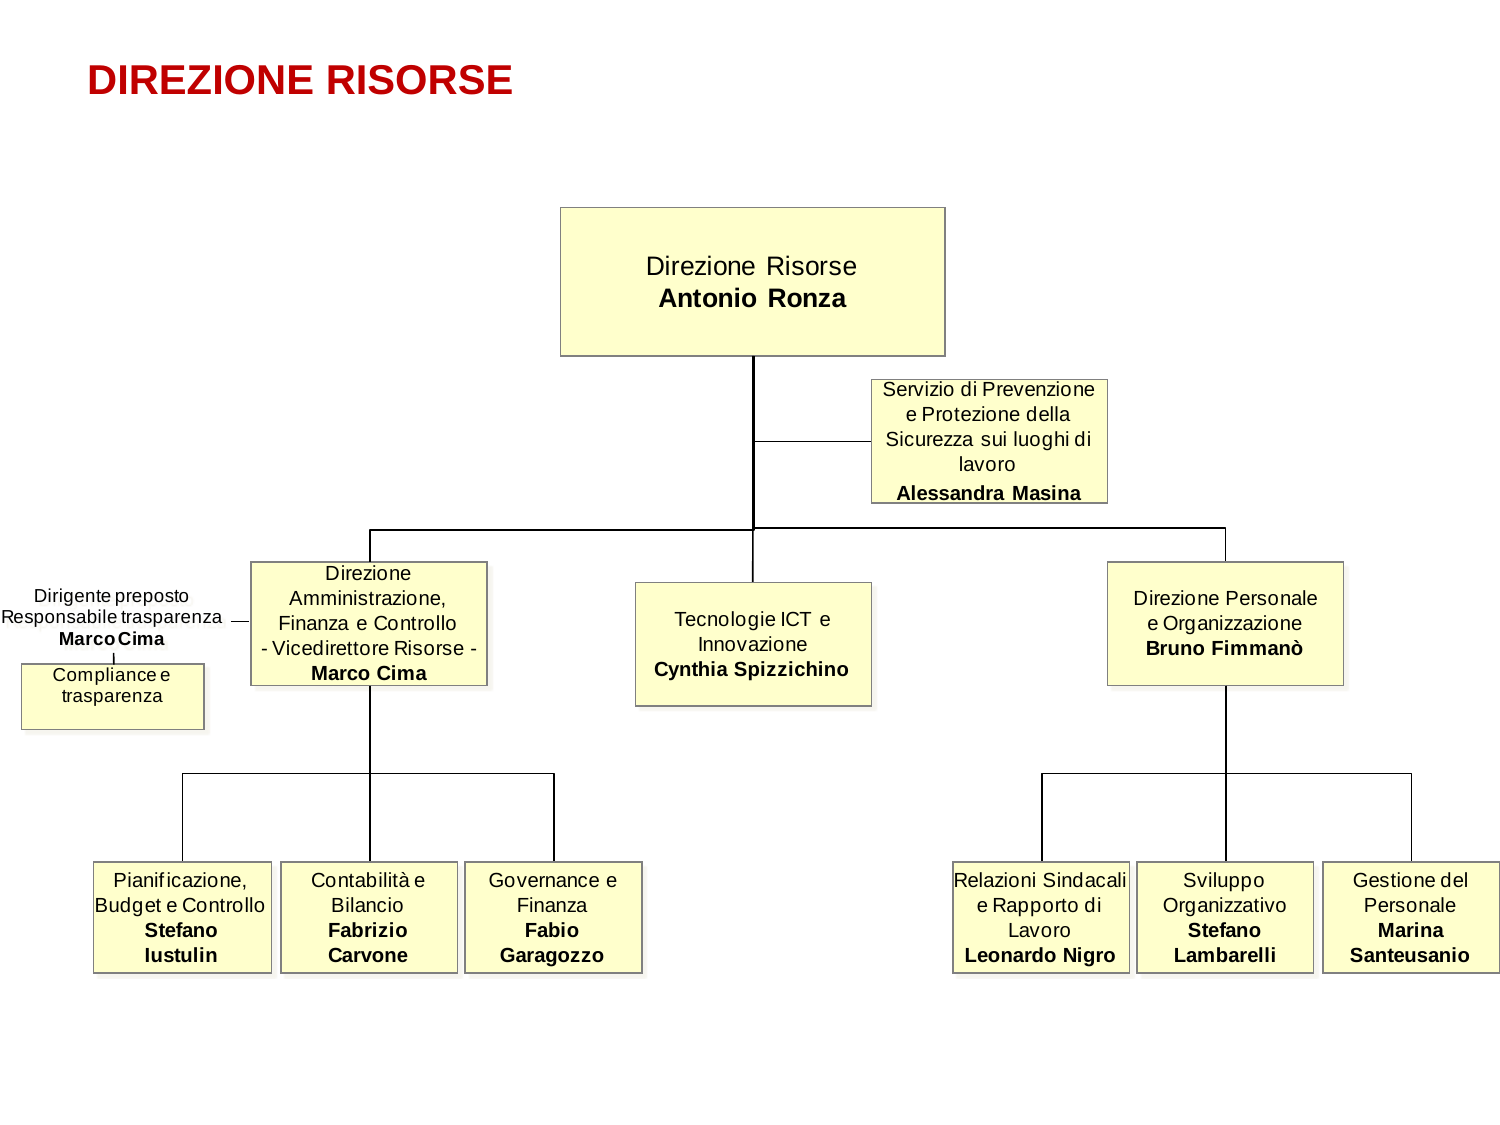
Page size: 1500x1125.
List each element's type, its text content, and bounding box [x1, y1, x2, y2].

title DIREZIONE RISORSE [72, 45, 1462, 128]
picture [0, 205, 1500, 979]
